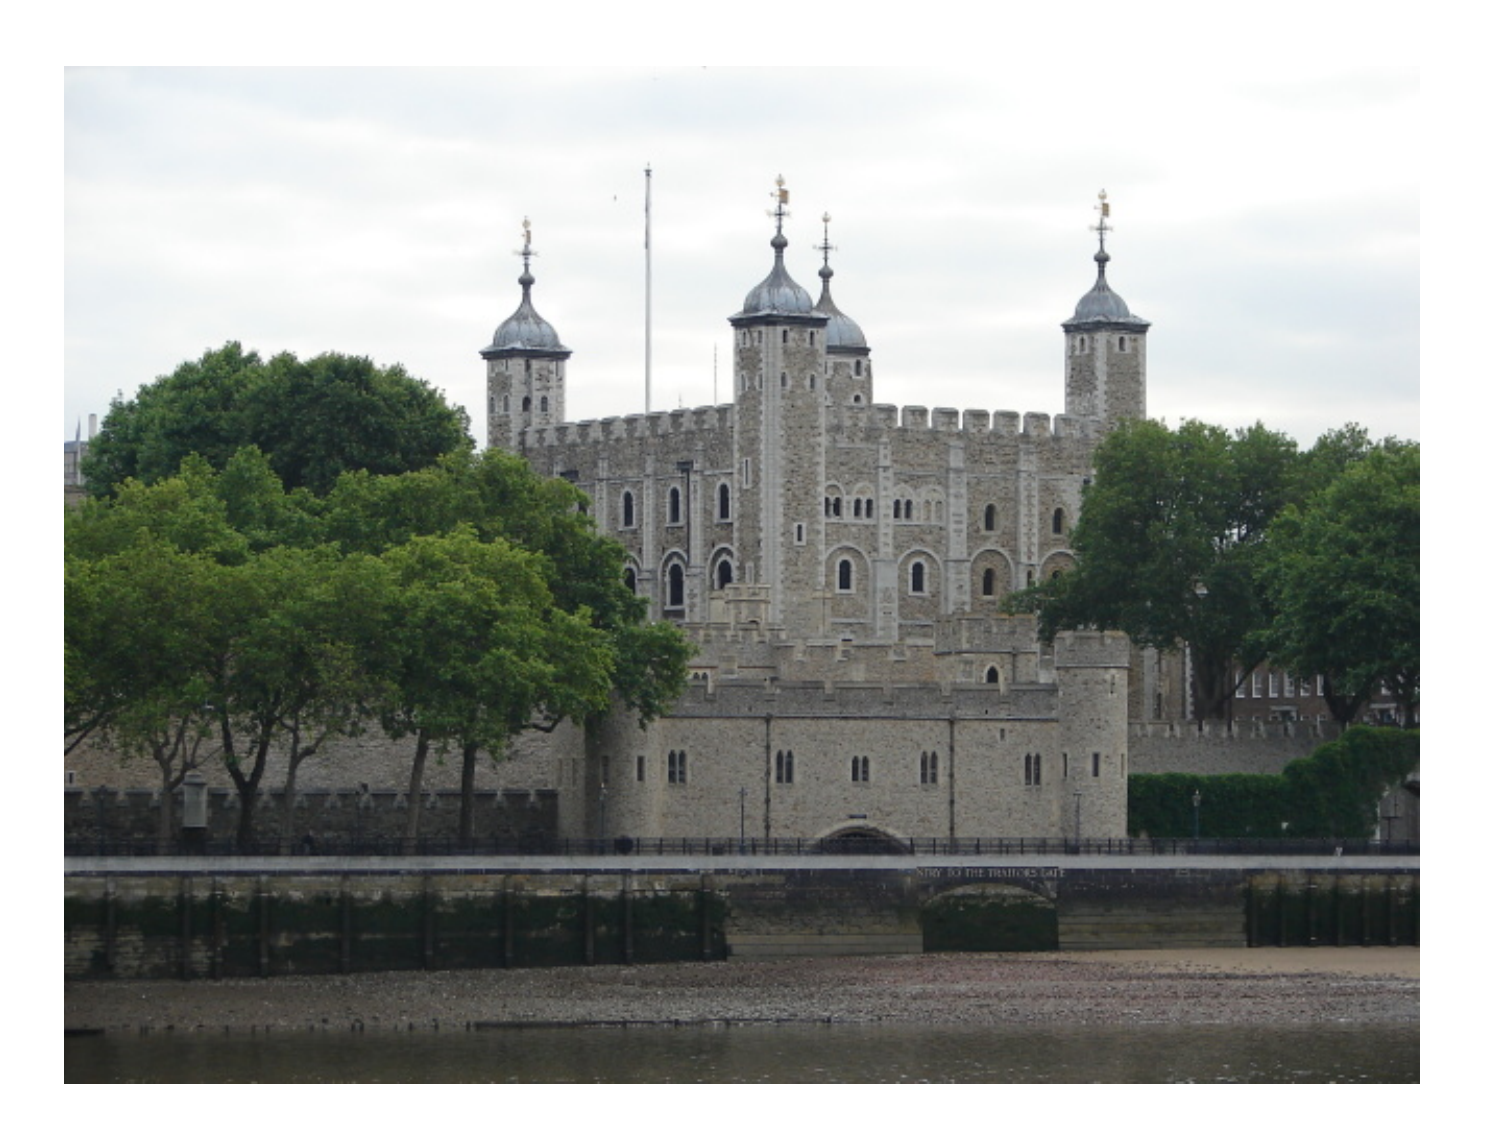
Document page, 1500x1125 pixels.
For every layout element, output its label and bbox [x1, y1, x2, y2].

picture [64, 66, 1420, 1084]
